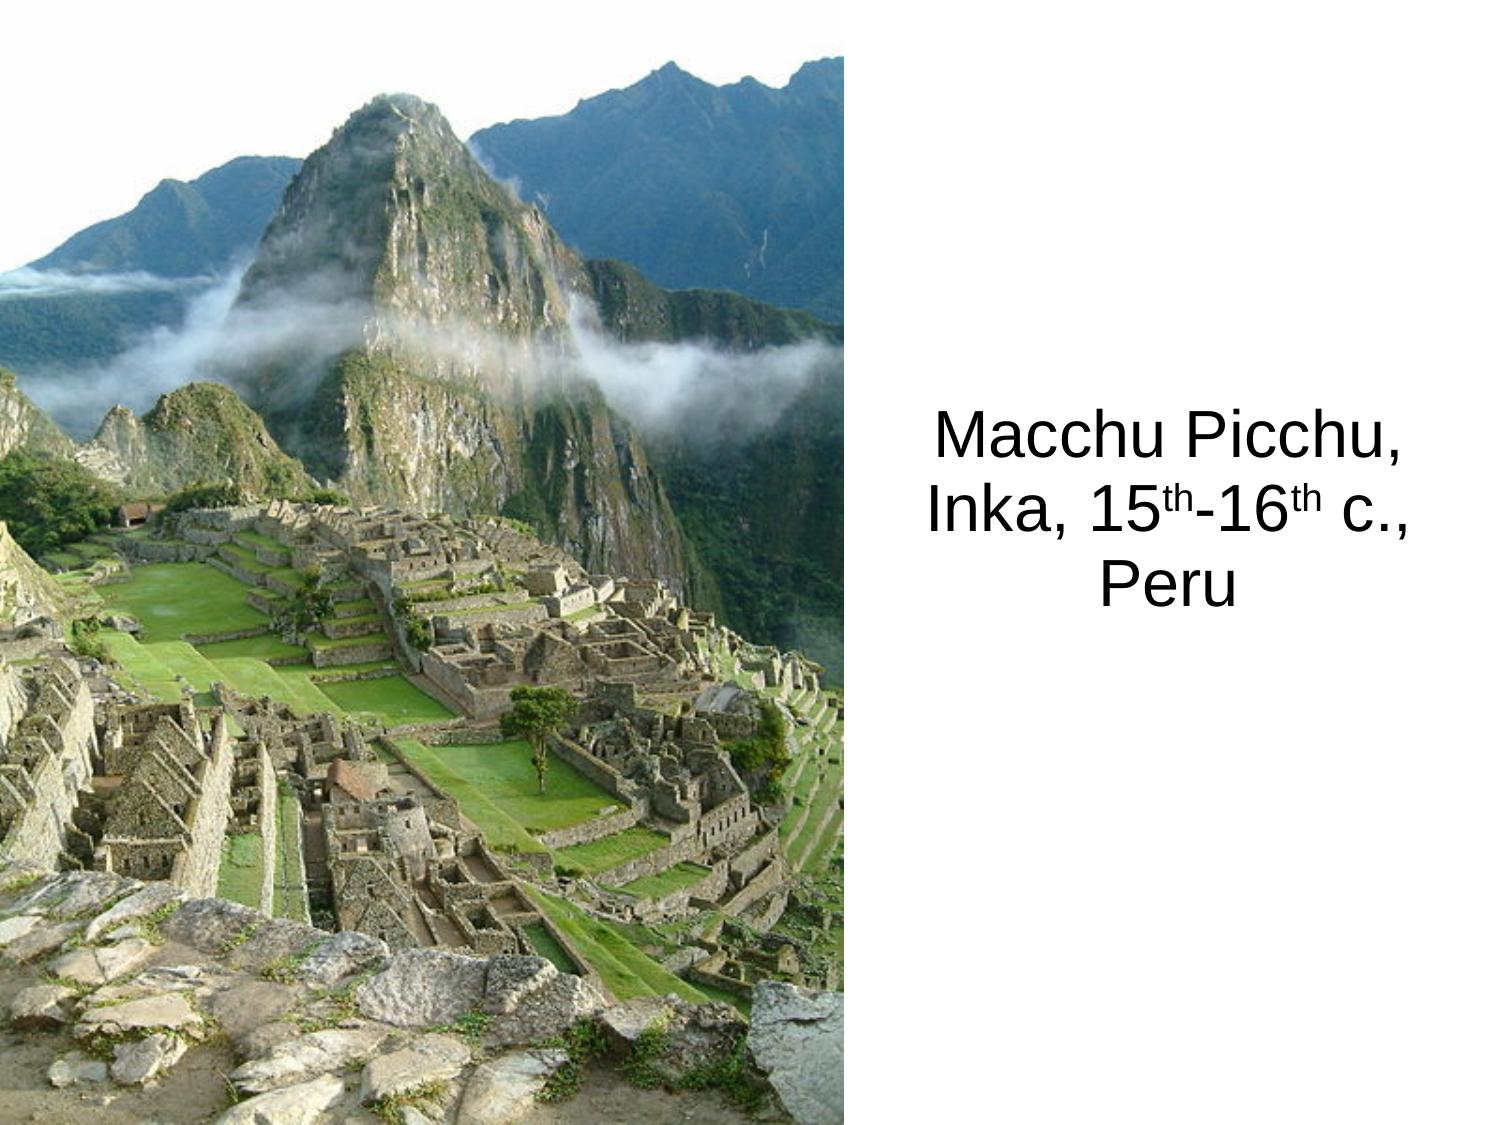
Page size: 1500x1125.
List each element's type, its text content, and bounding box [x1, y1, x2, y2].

title Macchu Picchu, Inka, 15th-16th c., Peru [849, 12, 1488, 1005]
picture [0, 0, 844, 1125]
